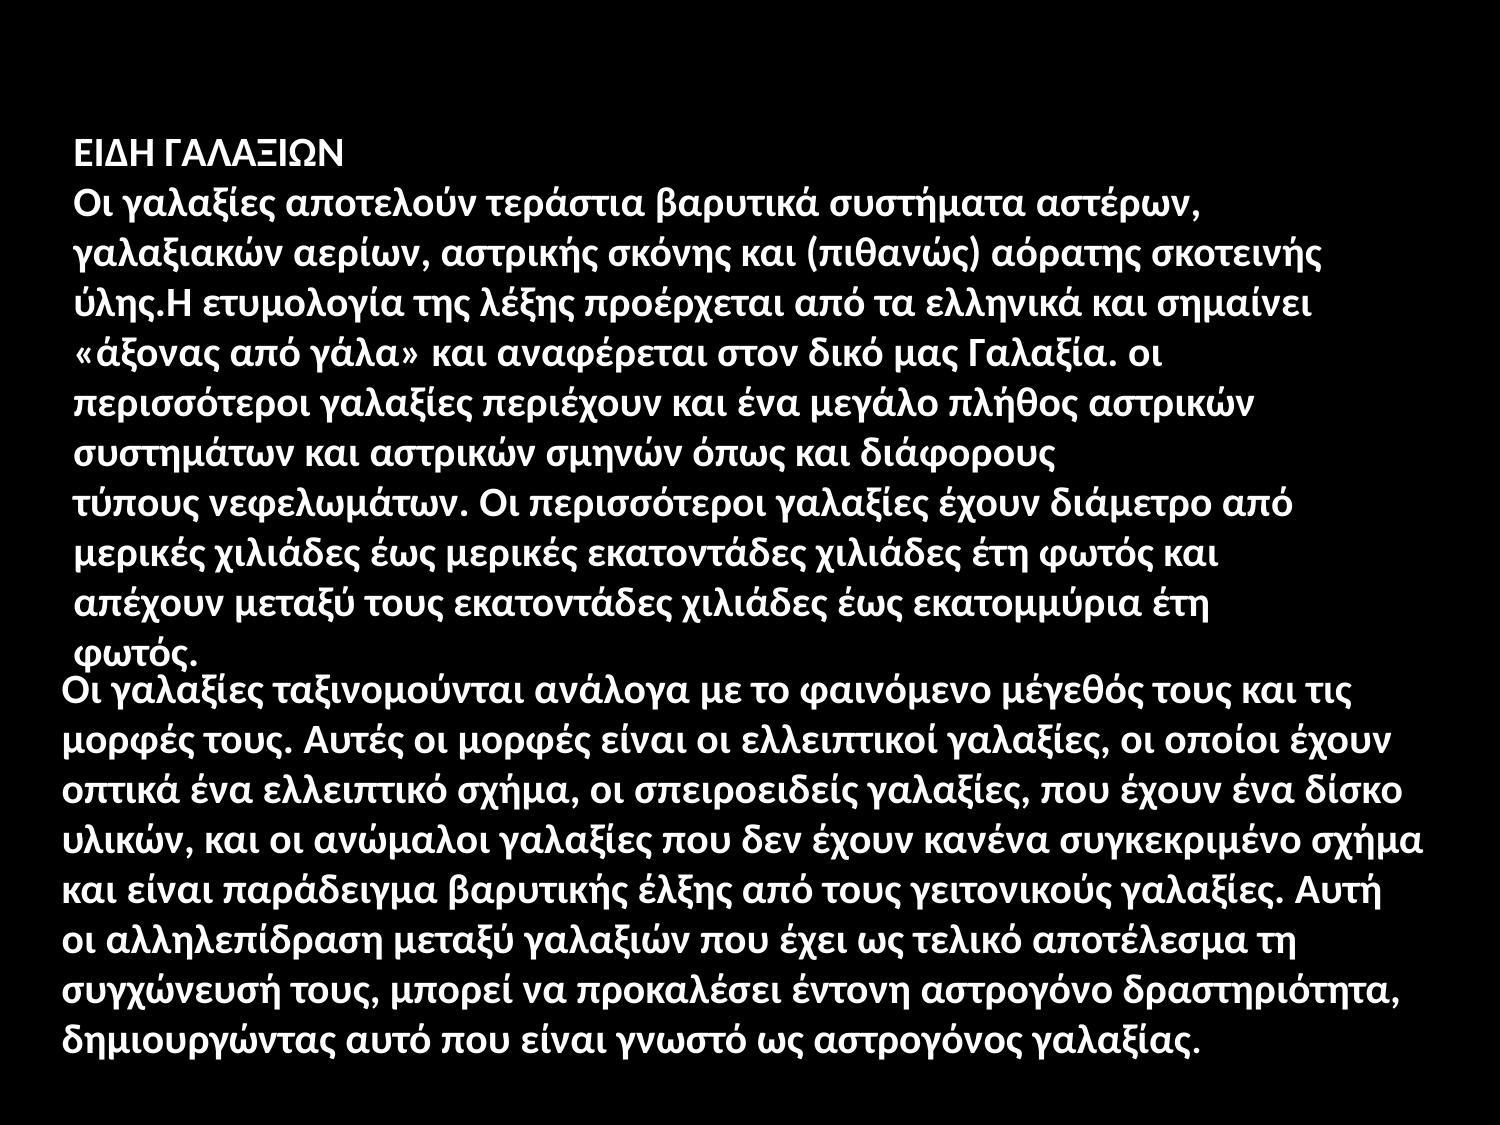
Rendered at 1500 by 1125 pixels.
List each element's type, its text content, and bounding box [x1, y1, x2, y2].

text_box ΕΙΔΗ ΓΑΛΑΞΙΩΝ Οι γαλαξίες αποτελούν τεράστια βαρυτικά συστήματα αστέρων, γαλαξιακών αερίων, αστρικής σκόνης και (πιθανώς) αόρατης σκοτεινής ύλης.Η ετυμολογία της λέξης προέρχεται από τα ελληνικά και σημαίνει «άξονας από γάλα» και αναφέρεται στον δικό μας Γαλαξία. οι περισσότεροι γαλαξίες περιέχουν και ένα μεγάλο πλήθος αστρικών συστημάτων και αστρικών σμηνών όπως και διάφορους τύπους νεφελωμάτων. Οι περισσότεροι γαλαξίες έχουν διάμετρο από μερικές χιλιάδες έως μερικές εκατοντάδες χιλιάδες έτη φωτός και απέχουν μεταξύ τους εκατοντάδες χιλιάδες έως εκατομμύρια έτη φωτός. [58, 117, 1360, 609]
text_box Οι γαλαξίες ταξινομούνται ανάλογα με το φαινόμενο μέγεθός τους και τις μορφές τους. Αυτές οι μορφές είναι οι ελλειπτικοί γαλαξίες, οι οποίοι έχουν οπτικά ένα ελλειπτικό σχήμα, οι σπειροειδείς γαλαξίες, που έχουν ένα δίσκο υλικών, και οι ανώμαλοι γαλαξίες που δεν έχουν κανένα συγκεκριμένο σχήμα και είναι παράδειγμα βαρυτικής έλξης από τους γειτονικούς γαλαξίες. Αυτή οι αλληλεπίδραση μεταξύ γαλαξιών που έχει ως τελικό αποτέλεσμα τη συγχώνευσή τους, μπορεί να προκαλέσει έντονη αστρογόνο δραστηριότητα, δημιουργώντας αυτό που είναι γνωστό ως αστρογόνος γαλαξίας. [46, 609, 1442, 1070]
